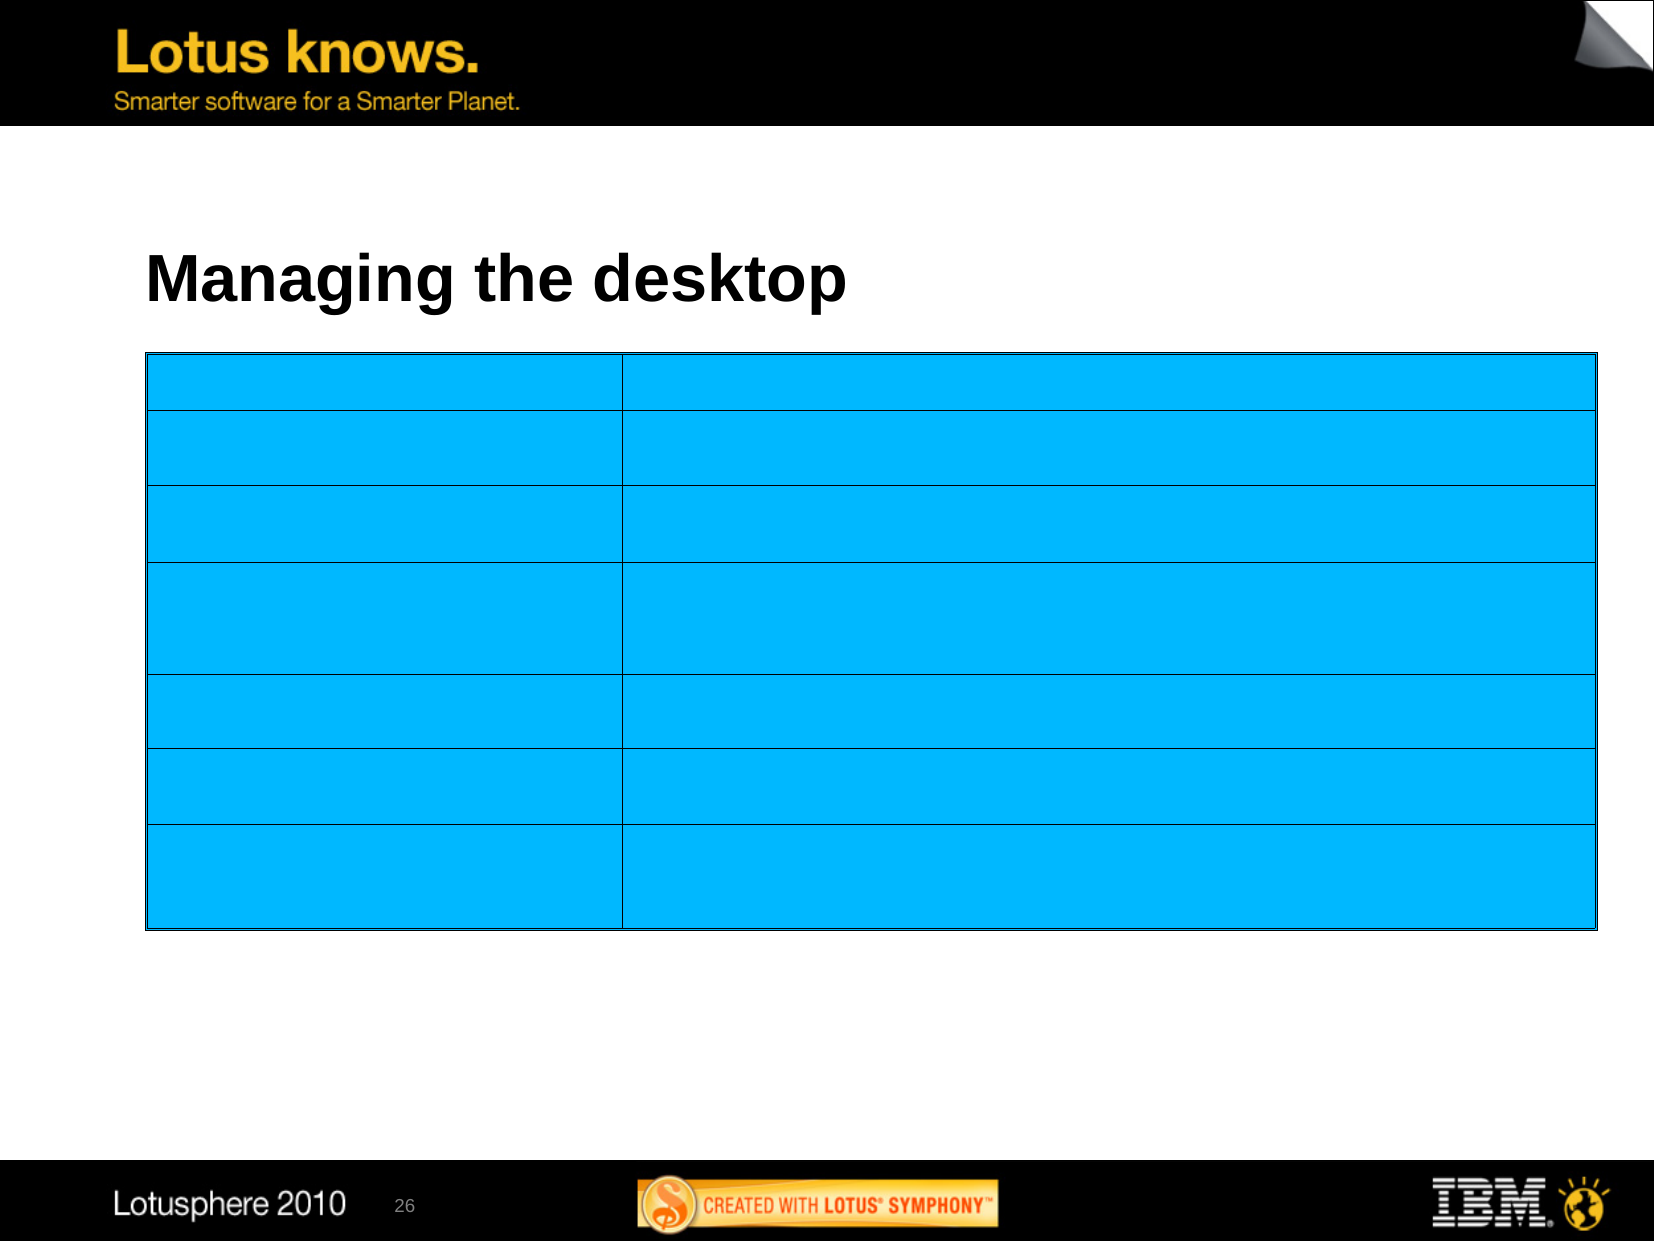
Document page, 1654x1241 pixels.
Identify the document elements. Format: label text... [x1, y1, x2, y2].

title Managing the desktop [145, 144, 1513, 316]
picture [1, 1, 1653, 125]
picture [1, 1161, 1653, 1241]
chart [145, 352, 1598, 931]
